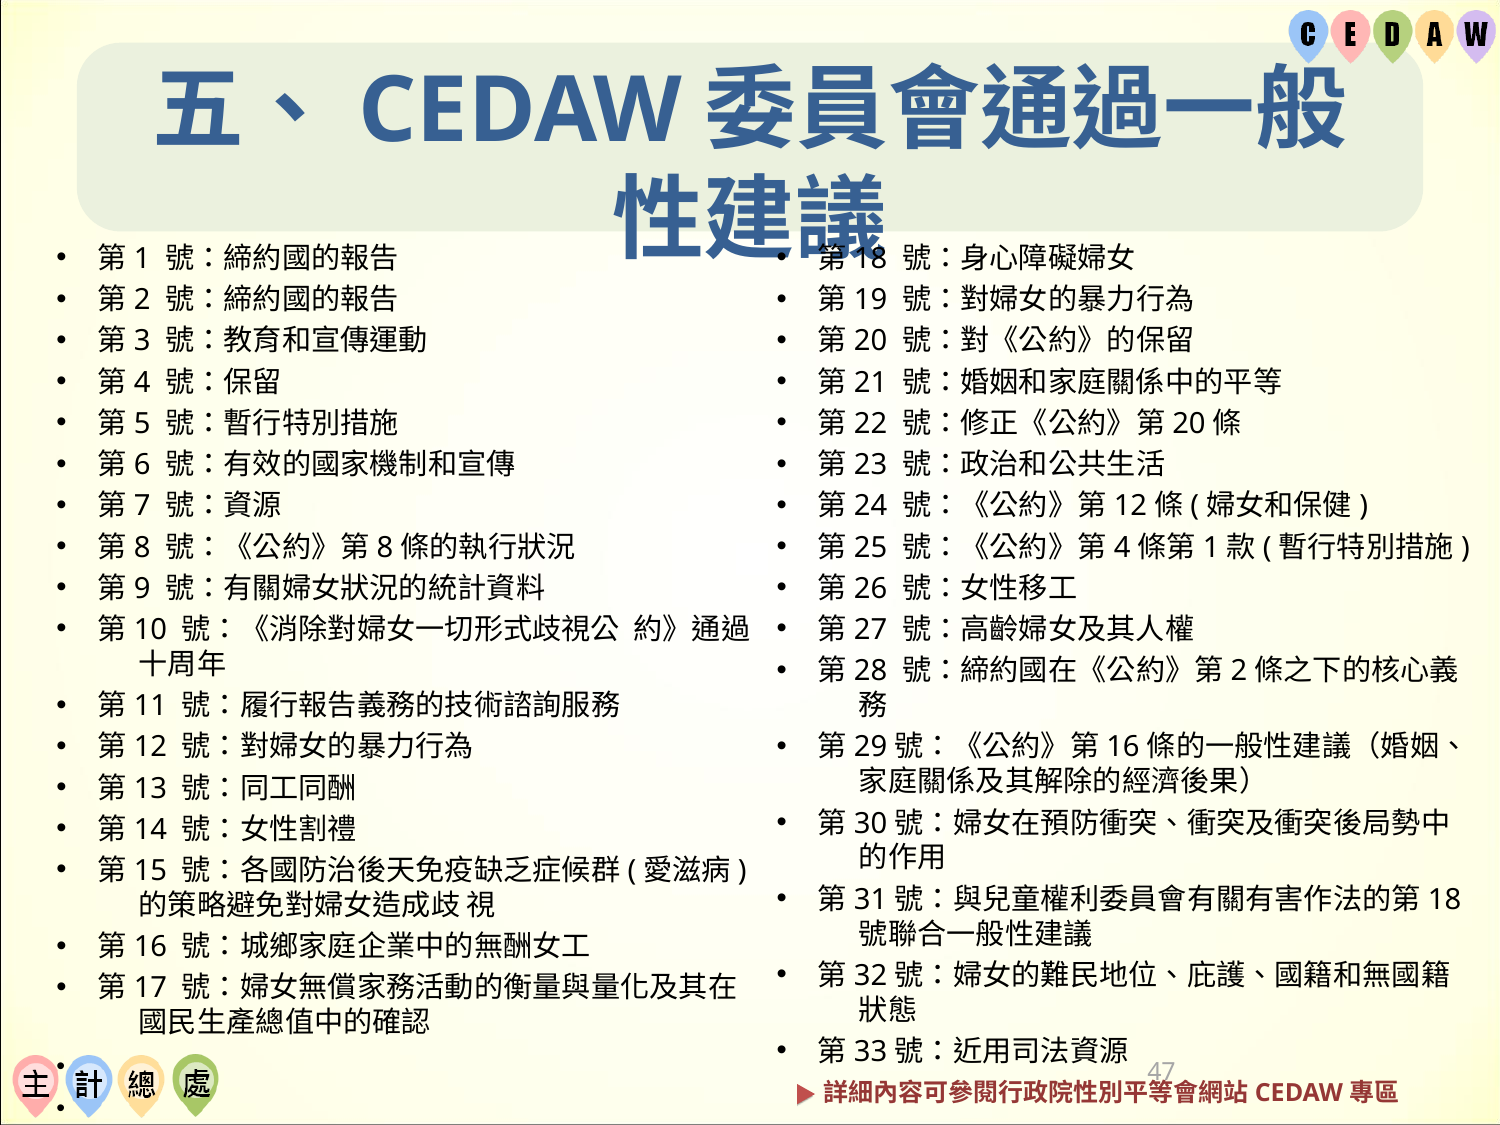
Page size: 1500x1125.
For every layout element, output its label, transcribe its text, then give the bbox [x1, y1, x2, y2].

text_box 第1 號：締約國的報告 第2 號：締約國的報告 第3 號：教育和宣傳運動 第4 號：保留 第5 號：暫行特別措施 第6 號：有效的國家機制和宣傳 第7 號：資源 第8 號：《公約》第8條的執行狀況 第9 號：有關婦女狀況的統計資料 第10 號：《消除對婦女一切形式歧視公 約》通過十周年 第11 號：履行報告義務的技術諮詢服務 第12 號：對婦女的暴力行為 第13 號：同工同酬 第14 號：女性割禮 第15 號：各國防治後天免疫缺乏症候群(愛滋病)的策略避免對婦女造成歧 視 第16 號：城鄉家庭企業中的無酬女工 第17 號：婦女無償家務活動的衡量與量化及其在國民生產總值中的確認 [41, 231, 761, 1024]
title 五、CEDAW委員會通過一般 性建議 [75, 42, 1426, 231]
text_box 第18 號：身心障礙婦女 第19 號：對婦女的暴力行為 第20 號：對《公約》的保留 第21 號：婚姻和家庭關係中的平等 第22 號：修正《公約》第20條 第23 號：政治和公共生活 第24 號：《公約》第12條(婦女和保健) 第25 號：《公約》第4條第1款(暫行特別措施) 第26 號：女性移工 第27 號：高齡婦女及其人權 第28 號：締約國在《公約》第2條之下的核心義務 第29號：《公約》第16條的一般性建議（婚姻、家庭關係及其解除的經濟後果） 第30號：婦女在預防衝突、衝突及衝突後局勢中的作用 第31號：與兒童權利委員會有關有害作法的第18號聯合一般性建議 第32號：婦女的難民地位、庇護、國籍和無國籍狀態 第33號：近用司法資源 [761, 231, 1495, 1125]
text_box 詳細內容可參閱行政院性別平等會網站CEDAW專區 [808, 1068, 1459, 1115]
text_box [797, 1083, 816, 1105]
